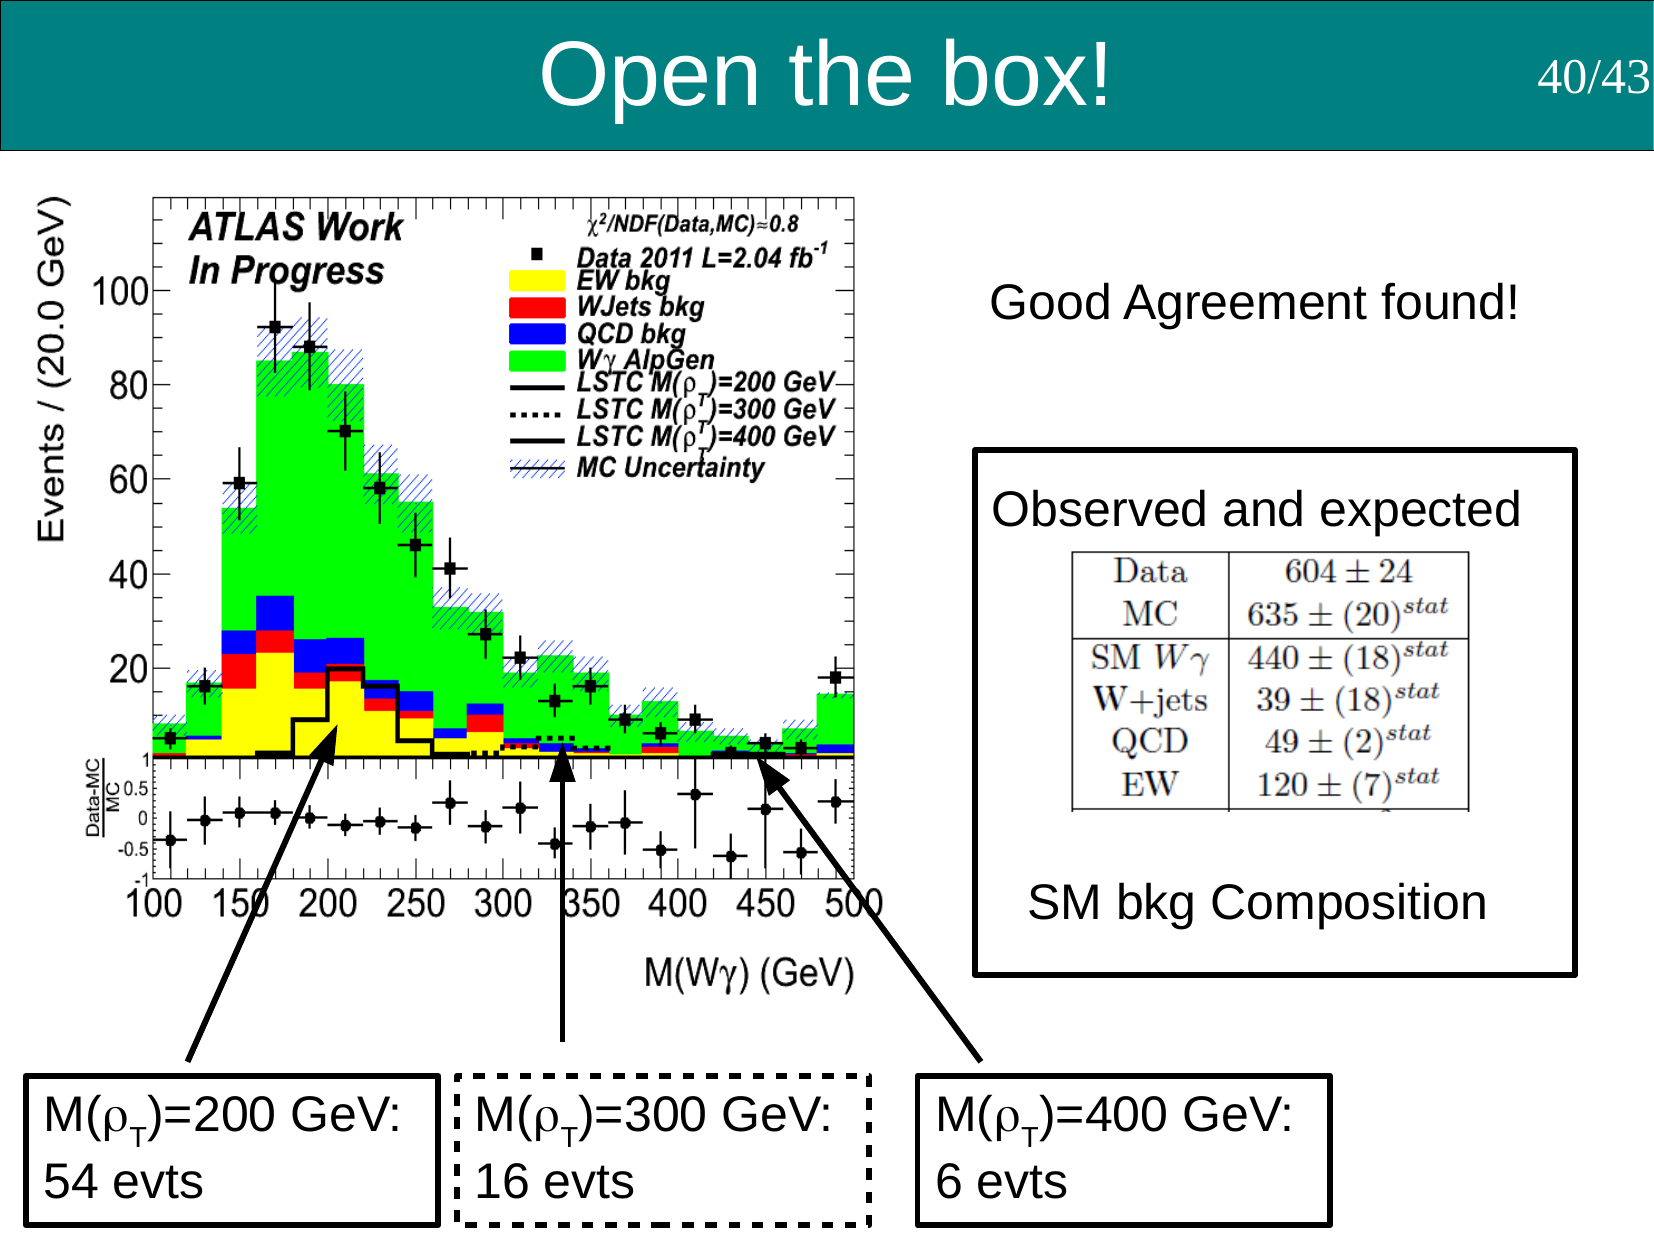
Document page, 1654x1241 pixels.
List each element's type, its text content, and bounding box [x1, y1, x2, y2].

text_box M(rT)=300 GeV: 16 evts [456, 1075, 870, 1226]
text_box Observed and expected [978, 473, 1572, 545]
text_box M(rT)=400 GeV: 6 evts [917, 1075, 1331, 1226]
text_box Good Agreement found! [975, 266, 1613, 338]
text_box SM bkg Composition [1012, 866, 1538, 938]
picture [11, 155, 898, 1017]
picture [1042, 545, 1501, 812]
title Open the box! [82, 22, 1571, 126]
text_box M(rT)=200 GeV: 54 evts [25, 1075, 439, 1226]
